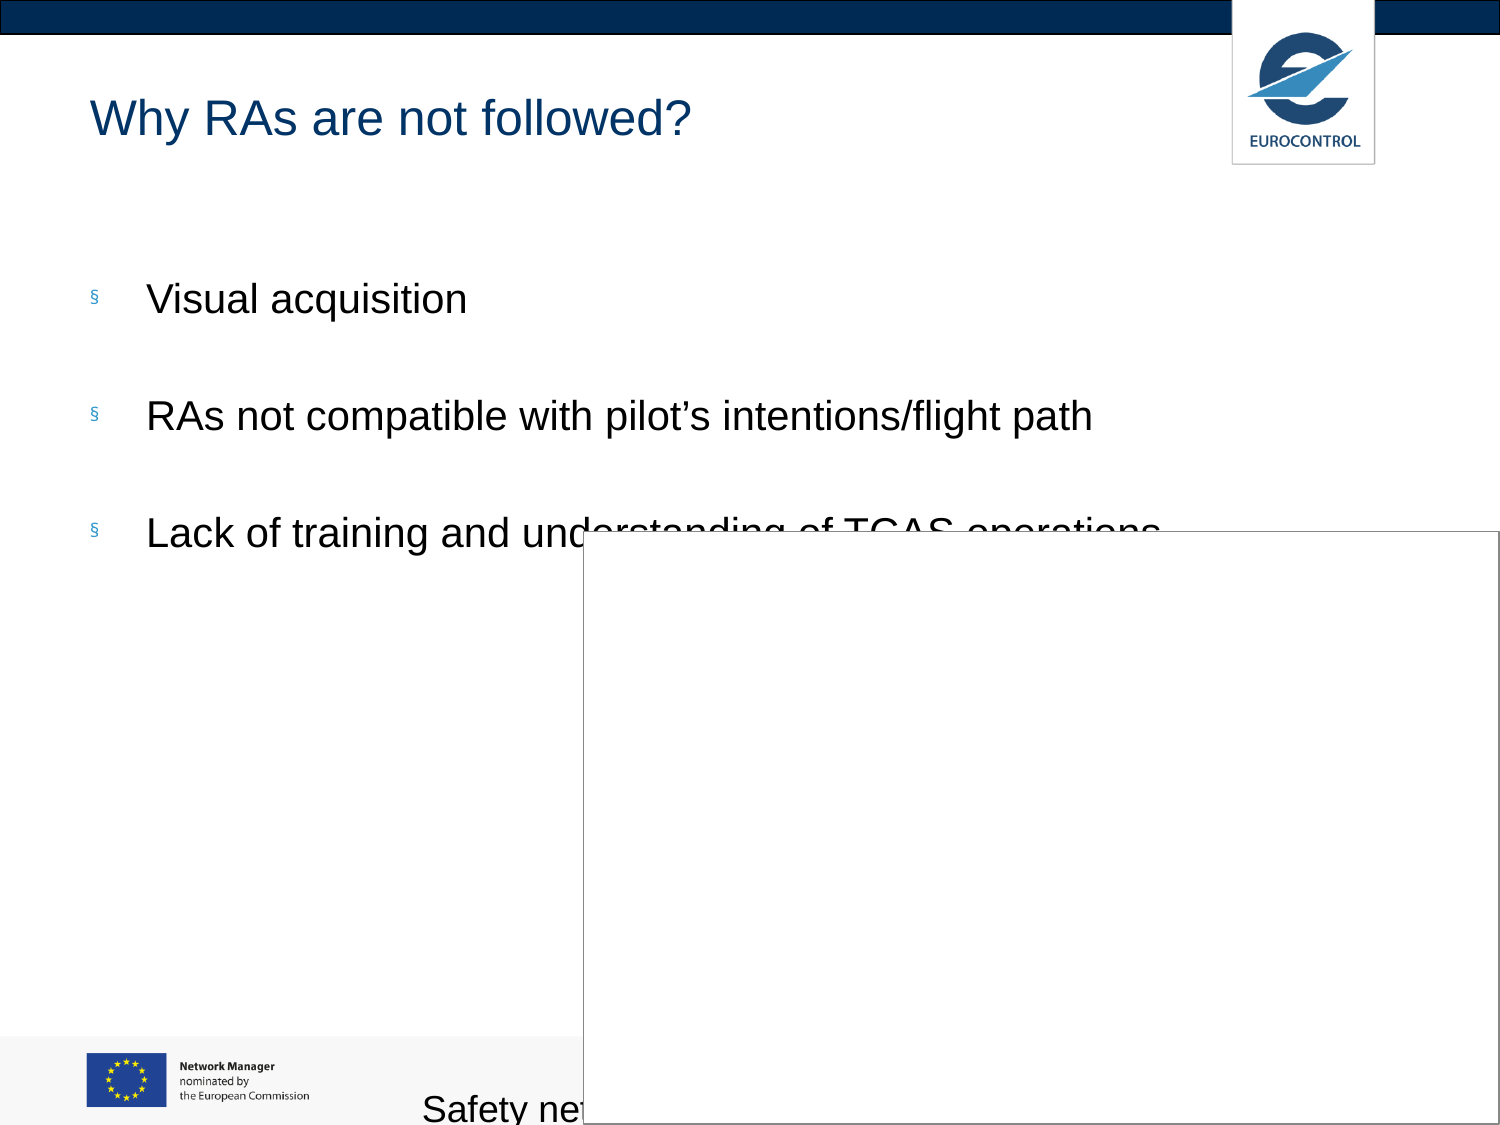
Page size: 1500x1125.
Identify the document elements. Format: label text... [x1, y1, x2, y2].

chart [582, 530, 1500, 1125]
list Visual acquisition RAs not compatible with pilot’s intentions/flight path Lack of training and understanding of TCAS operations [75, 264, 1425, 1004]
picture [1224, 0, 1382, 172]
title Why RAs are not followed? [75, 78, 1197, 206]
footer Safety nets for Airborne Conflict [407, 1078, 582, 1123]
picture [85, 1051, 310, 1108]
